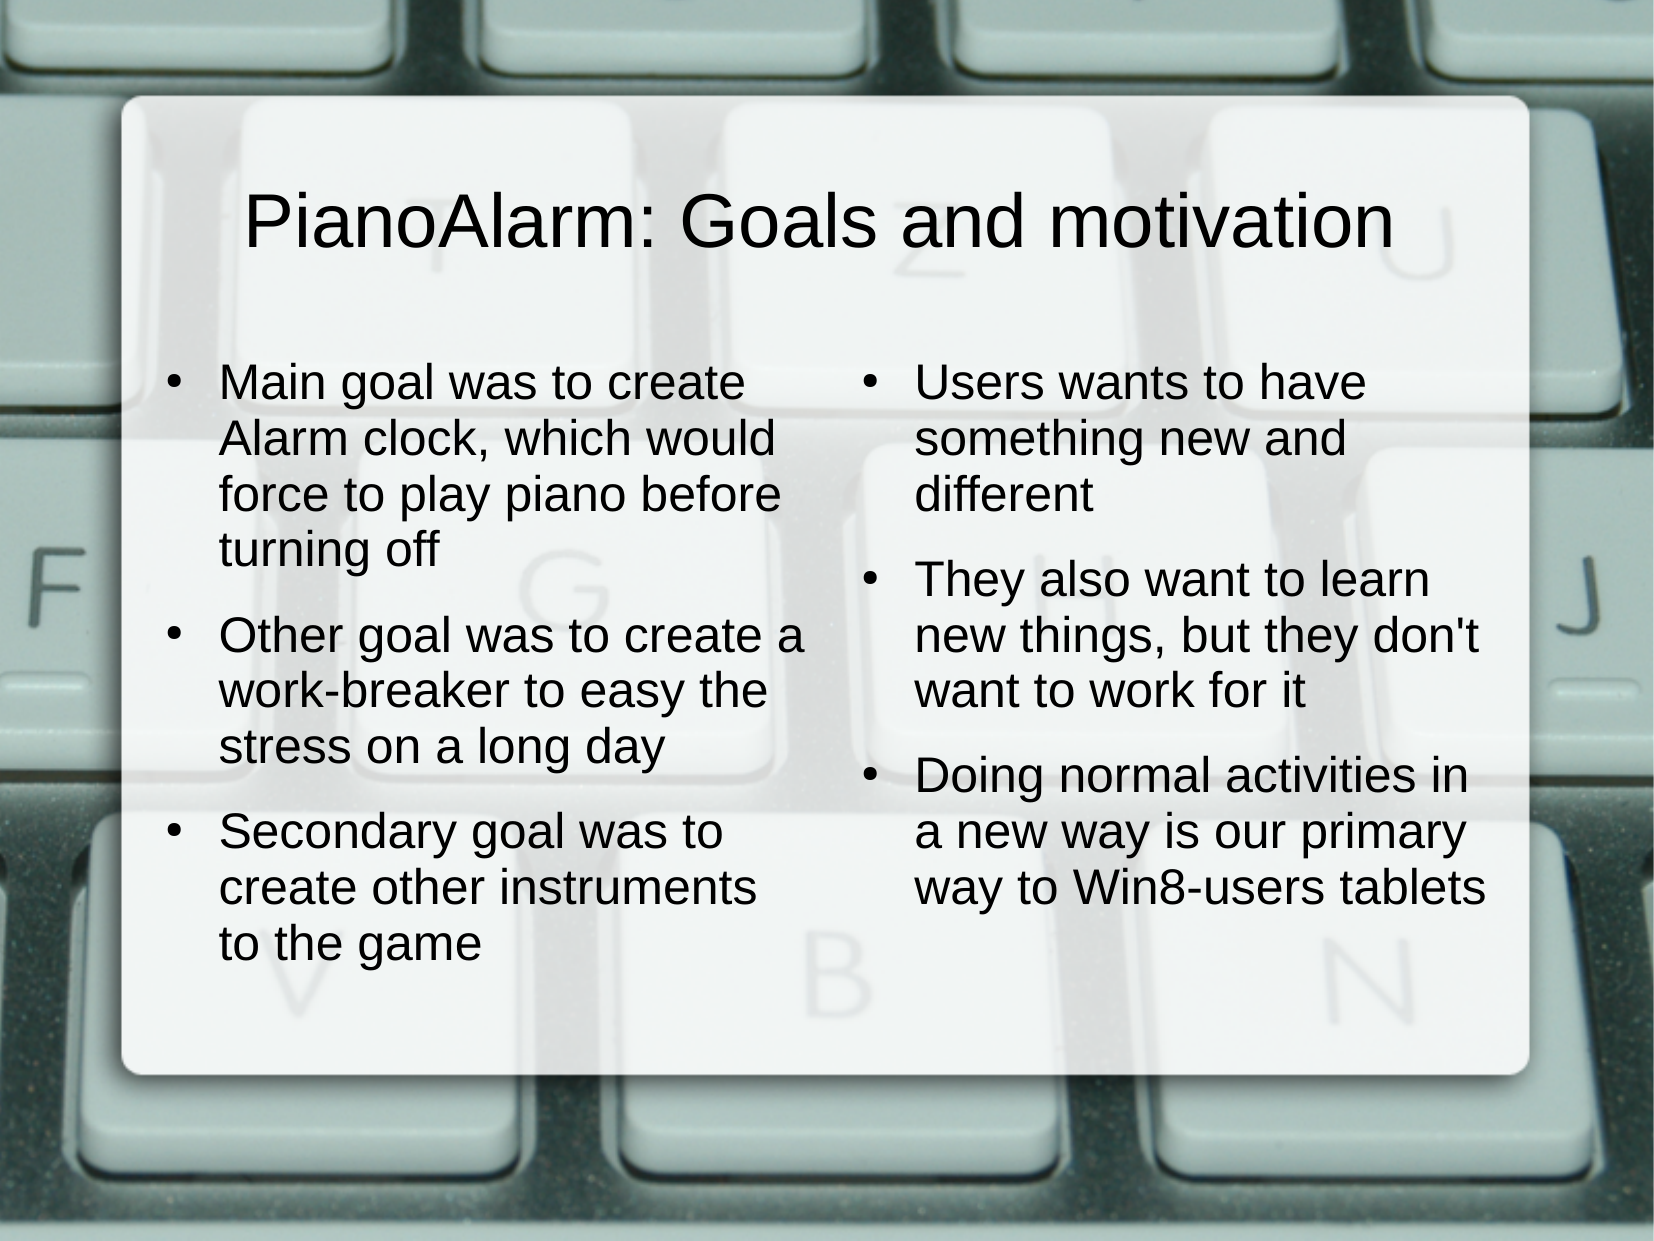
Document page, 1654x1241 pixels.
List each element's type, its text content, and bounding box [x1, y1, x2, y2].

list Main goal was to create Alarm clock, which would force to play piano before turning off Other goal was to create a work-breaker to easy the stress on a long day Secondary goal was to create other instruments to the game [147, 354, 811, 1074]
title PianoAlarm: Goals and motivation [135, 117, 1506, 325]
list Users wants to have something new and different They also want to learn new things, but they don't want to work for it Doing normal activities in a new way is our primary way to Win8-users tablets [843, 354, 1507, 1074]
picture [0, 0, 1654, 1241]
